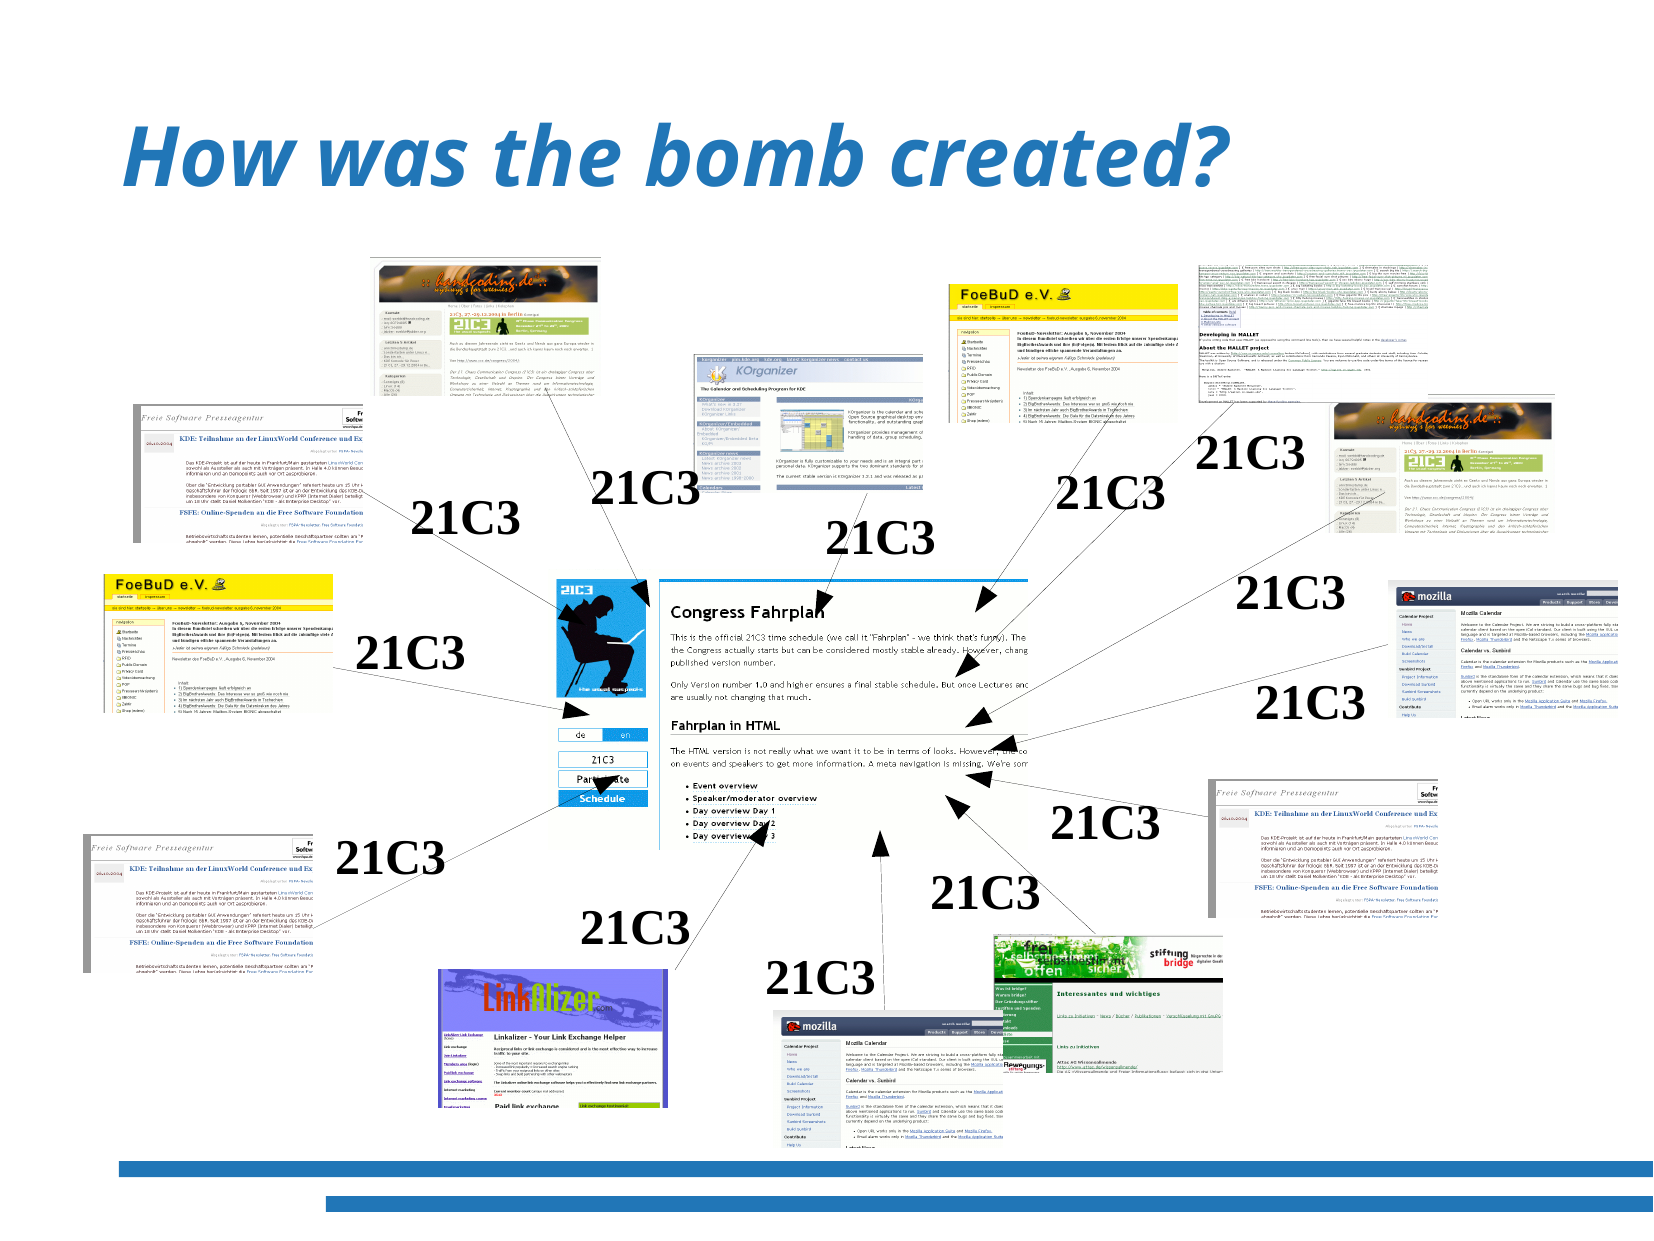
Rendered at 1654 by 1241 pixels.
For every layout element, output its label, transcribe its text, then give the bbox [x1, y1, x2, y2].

picture [693, 354, 923, 493]
picture [1208, 779, 1438, 918]
text_box 21C3 [1055, 465, 1216, 521]
text_box 21C3 [930, 865, 1091, 921]
text_box 21C3 [825, 510, 986, 566]
text_box 21C3 [410, 490, 571, 546]
text_box 21C3 [1255, 675, 1416, 731]
picture [548, 569, 1028, 851]
text_box 21C3 [579, 900, 741, 956]
picture [773, 934, 1223, 1148]
picture [580, 791, 592, 802]
text_box 21C3 [1194, 425, 1356, 481]
text_box 21C3 [765, 950, 926, 1006]
picture [596, 793, 602, 802]
picture [83, 834, 313, 973]
picture [832, 569, 1004, 579]
text_box 21C3 [590, 460, 751, 516]
title How was the bomb created? [121, 50, 1534, 258]
picture [999, 569, 1028, 579]
picture [948, 284, 1178, 423]
text_box 21C3 [1235, 565, 1396, 621]
text_box 21C3 [335, 830, 496, 886]
picture [1388, 580, 1618, 718]
picture [438, 969, 668, 1108]
text_box 21C3 [354, 625, 516, 681]
picture [133, 404, 363, 543]
picture [103, 574, 333, 713]
picture [370, 257, 601, 396]
picture [1198, 265, 1555, 533]
text_box 21C3 [1050, 795, 1211, 851]
